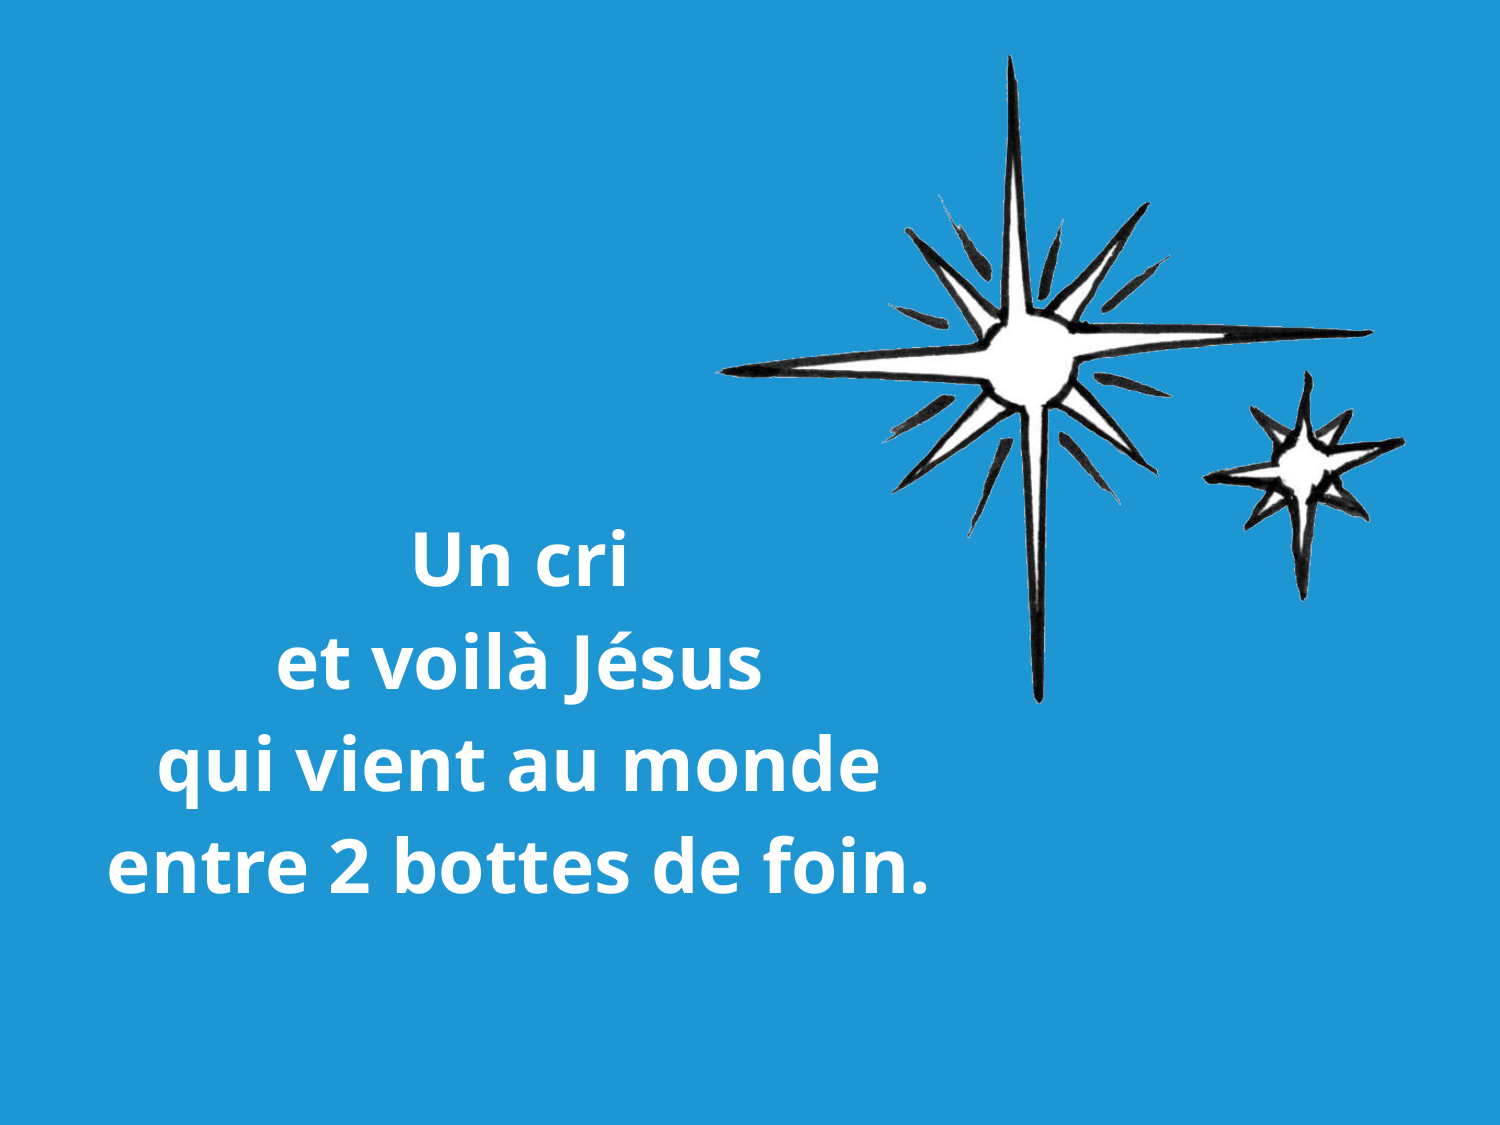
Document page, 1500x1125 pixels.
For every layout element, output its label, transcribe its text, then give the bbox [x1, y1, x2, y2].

text_box Un cri et voilà Jésus qui vient au monde entre 2 bottes de foin. [88, 491, 951, 924]
picture [714, 54, 1407, 705]
